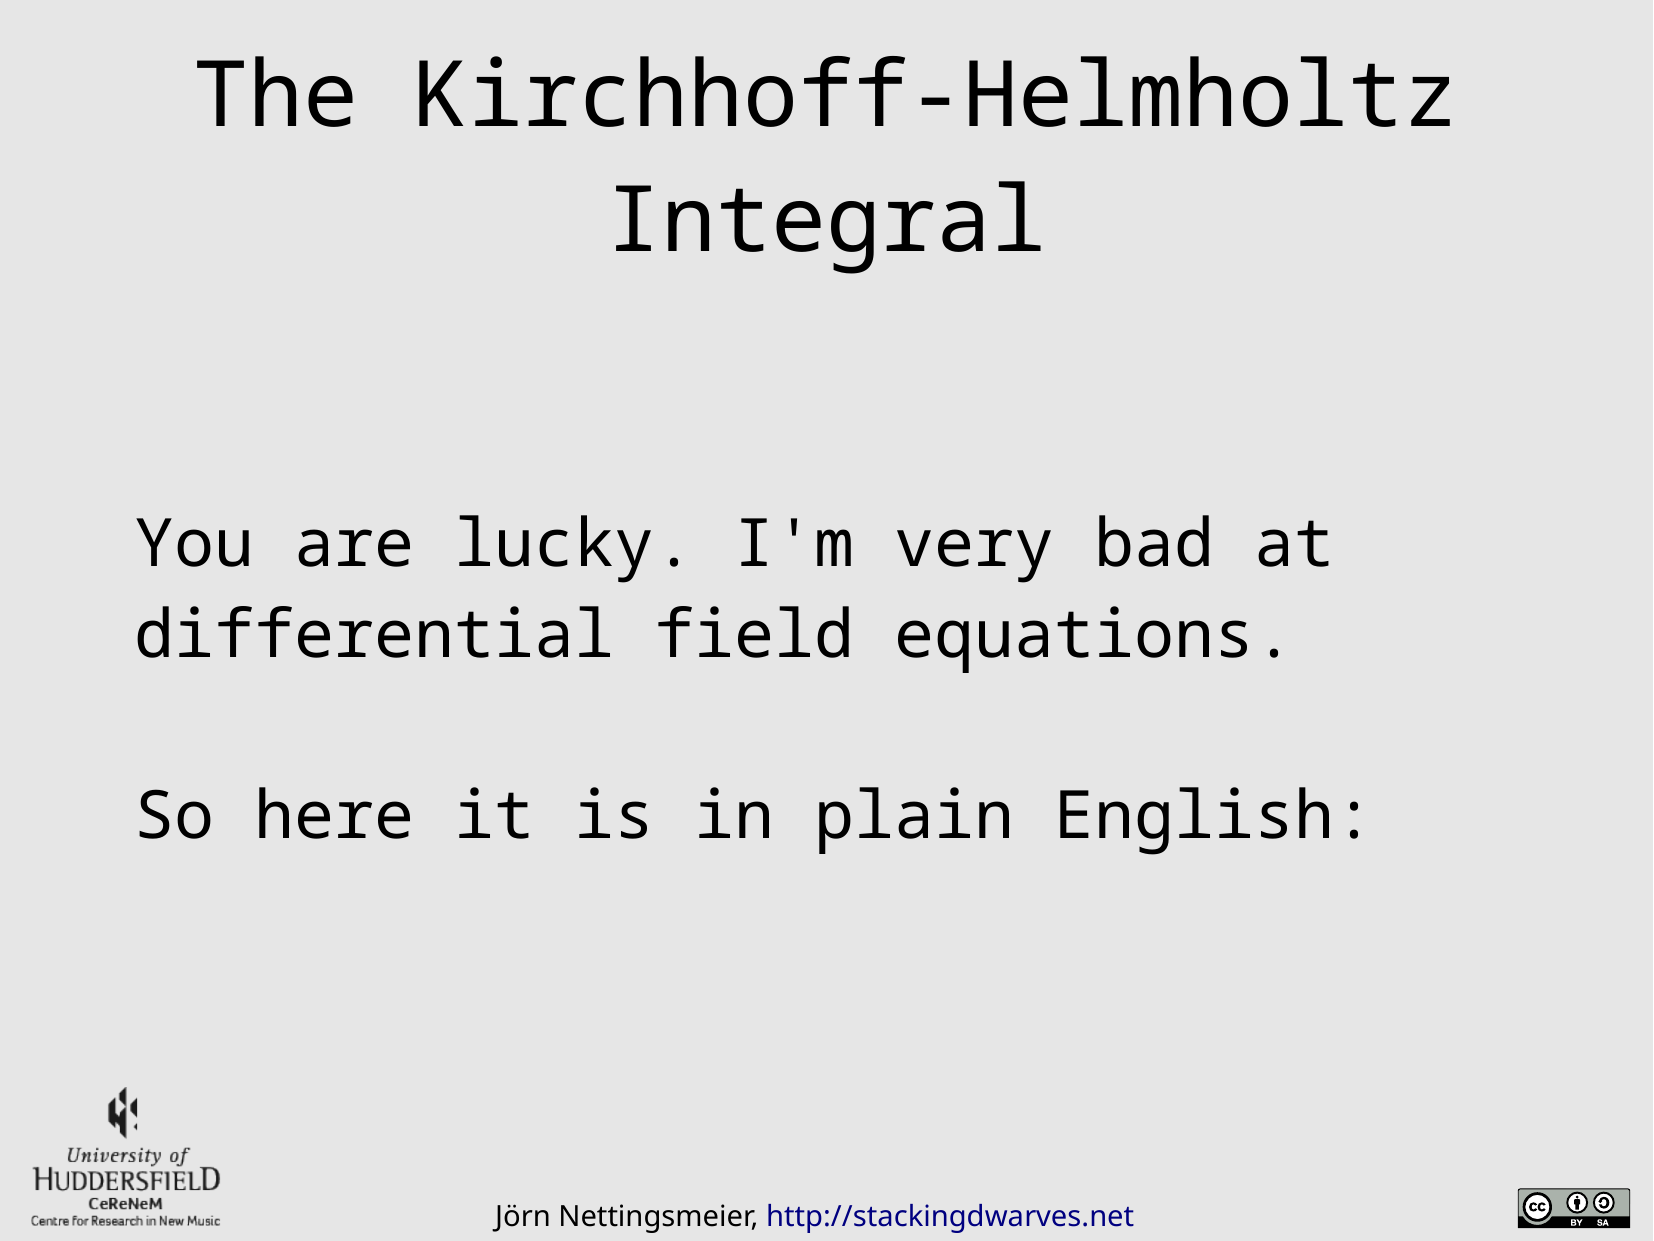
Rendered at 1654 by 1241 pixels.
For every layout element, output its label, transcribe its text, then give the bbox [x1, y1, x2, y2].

text_box You are lucky. I'm very bad at differential field equations. So here it is in plain English: [74, 487, 1575, 814]
picture [31, 1087, 222, 1229]
title The Kirchhoff-Helmholtz Integral [82, 45, 1571, 261]
